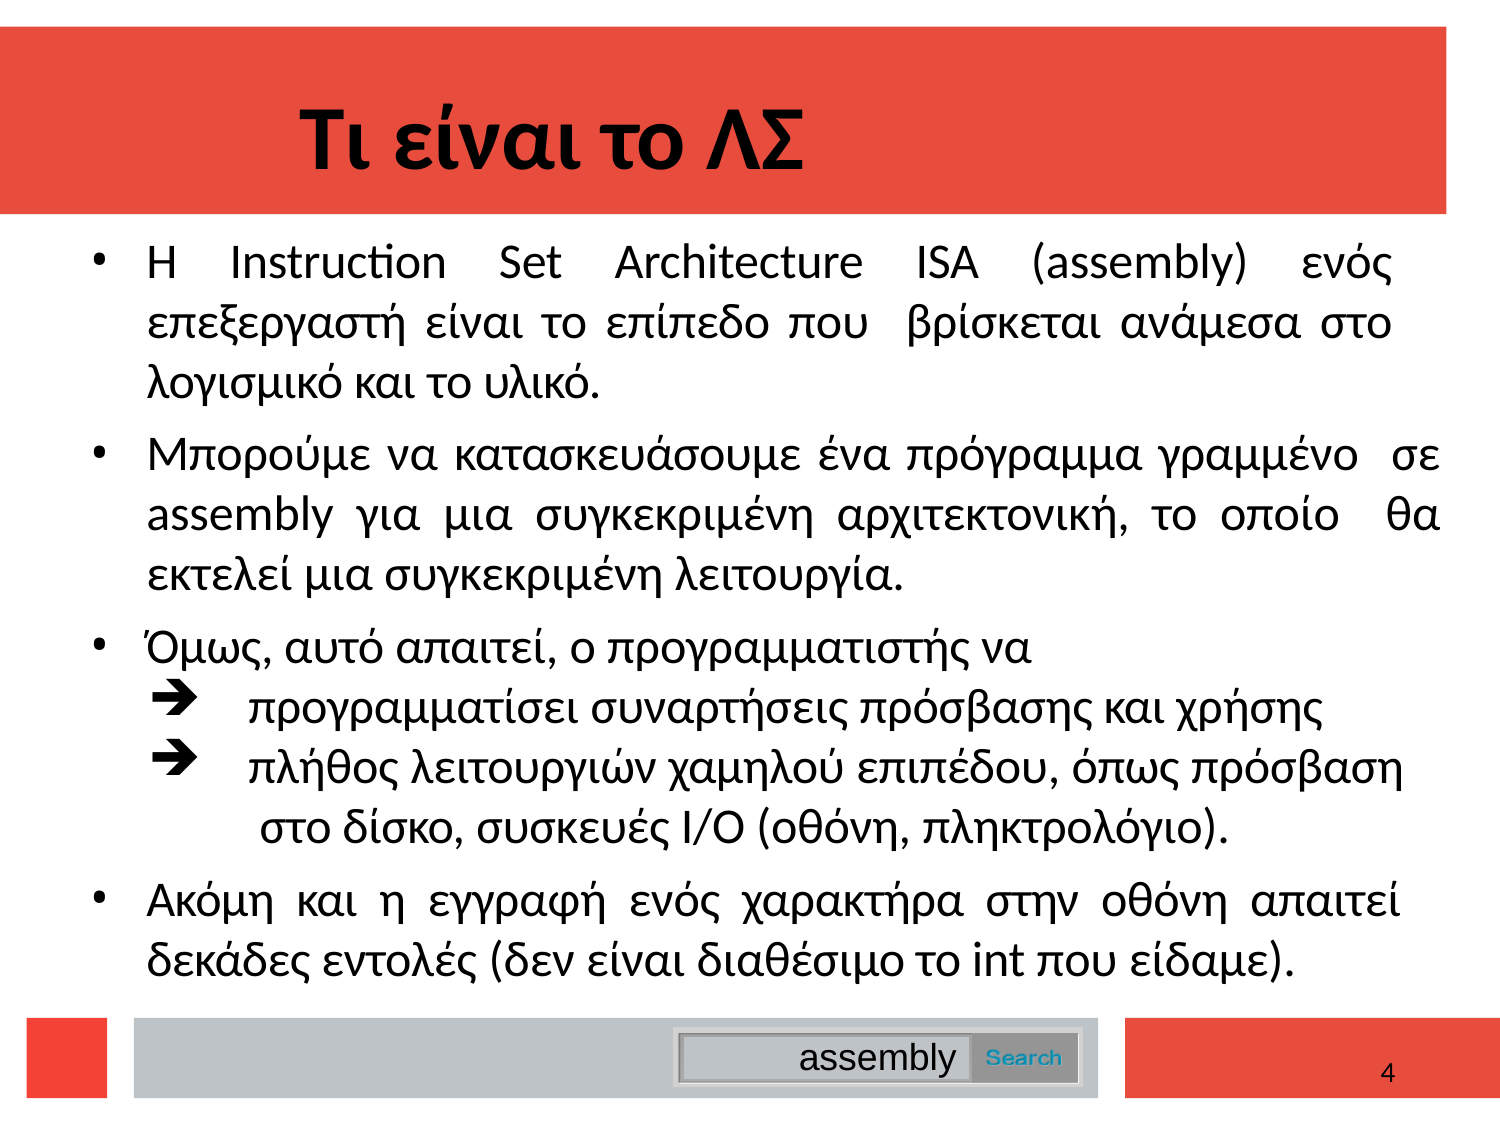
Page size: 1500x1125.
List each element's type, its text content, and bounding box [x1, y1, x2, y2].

title Τι είναι το ΛΣ [297, 75, 1203, 204]
slide_number <αριθμός> [1374, 1058, 1417, 1125]
text_box H Instruction Set Architecture ISA (assembly) ενός επεξεργαστή είναι το επίπεδο που βρίσκεται ανάμεσα στο λογισμικό και το υλικό. Μπορούμε να κατασκευάσουμε ένα πρόγραμμα γραμμένο σε assembly για μια συγκεκριμένη αρχιτεκτονική, το οποίο θα εκτελεί μια συγκεκριμένη λειτουργία. Όμως, αυτό απαιτεί, ο προγραμματιστής να προγραμματίσει συναρτήσεις πρόσβασης και χρήσης πλήθος λειτουργιών χαμηλού επιπέδου, όπως πρόσβαση στο δίσκο, συσκευές Ι/Ο (οθόνη, πληκτρολόγιο). Ακόμη και η εγγραφή ενός χαρακτήρα στην οθόνη απαιτεί δεκάδες εντολές (δεν είναι διαθέσιμο το int που είδαμε). [87, 204, 1441, 987]
picture [673, 1027, 1083, 1087]
